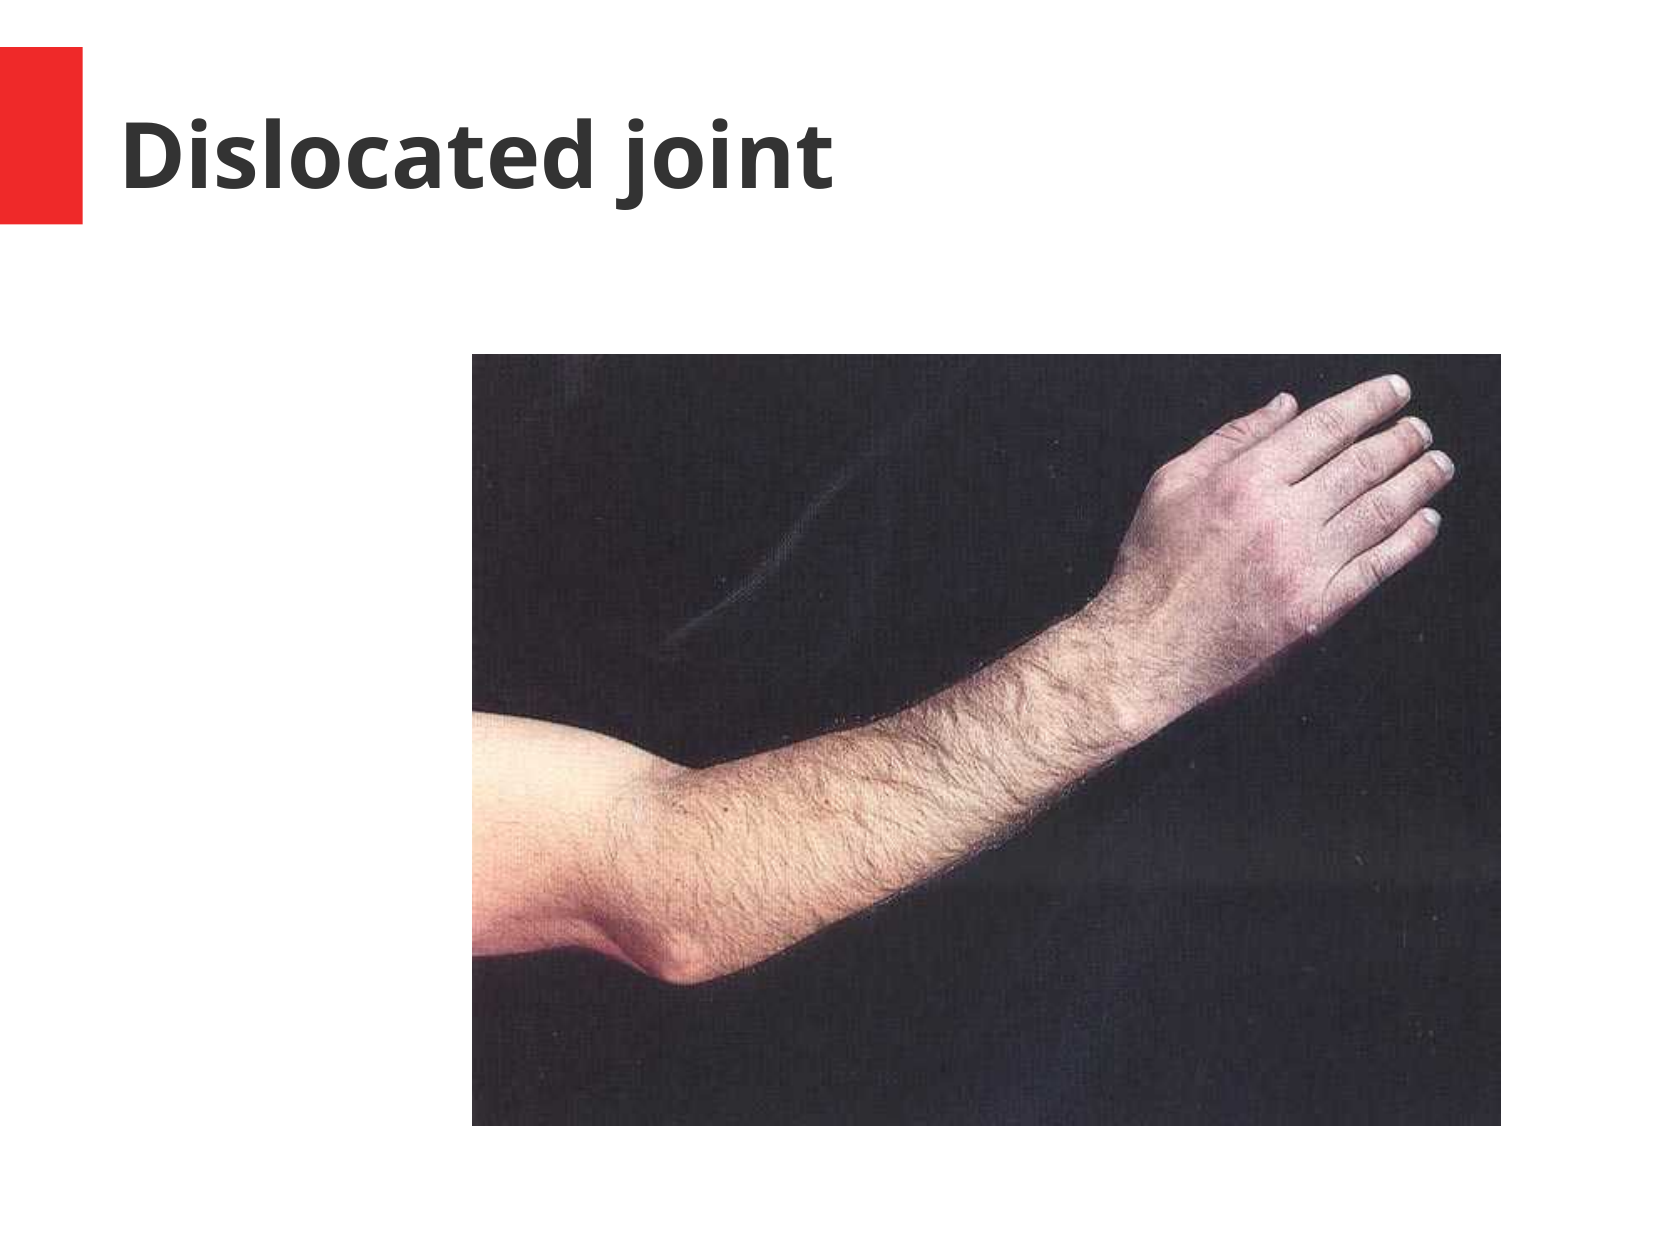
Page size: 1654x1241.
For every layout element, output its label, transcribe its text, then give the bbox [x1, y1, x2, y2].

picture [472, 354, 1501, 1126]
title Dislocated joint [118, 49, 1571, 257]
